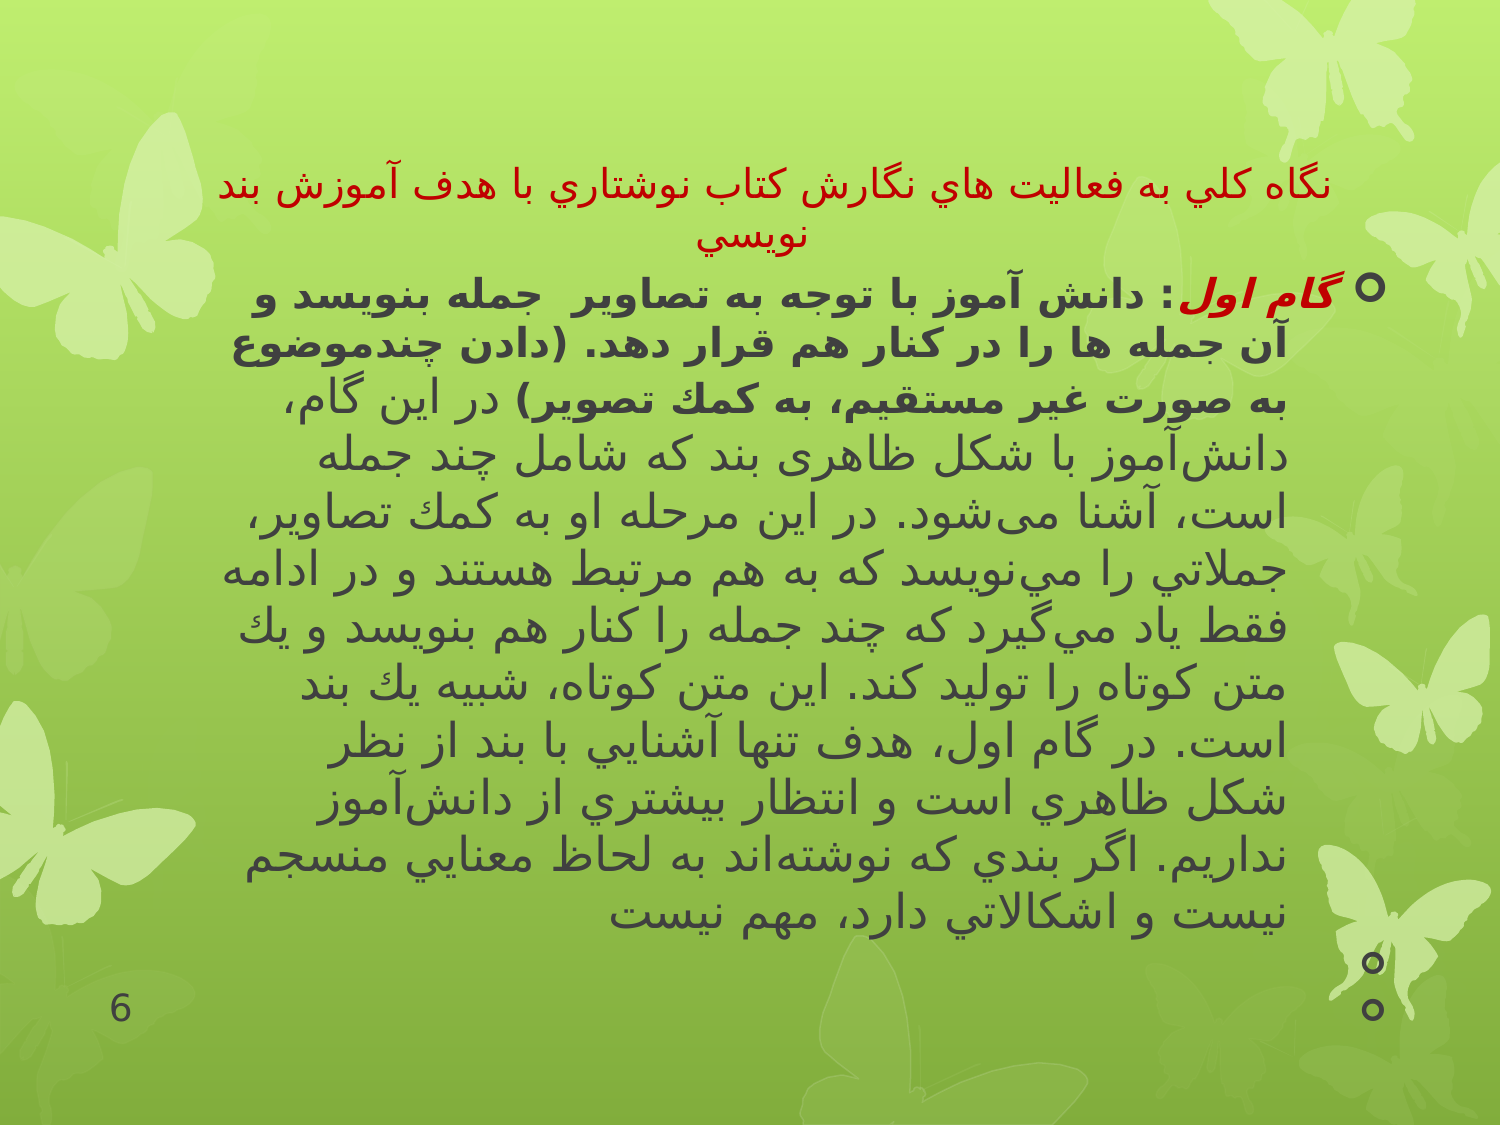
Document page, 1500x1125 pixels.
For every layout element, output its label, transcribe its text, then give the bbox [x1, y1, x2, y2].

text_box [94, 976, 194, 1037]
list نگاه كلي به فعاليت هاي نگارش كتاب نوشتاري با هدف آموزش بند نويسي گام اول: دانش آموز با توجه به تصاوير جمله بنويسد و آن جمله ها را در كنار هم قرار دهد. (دادن چندموضوع به صورت غير مستقيم، به كمك تصوير) در اين گام، دانش‌آموز با شکل ظاهری بند که شامل چند جمله است، آشنا می‌شود. در اين مرحله او به كمك تصاوير، جملاتي را مي‌نويسد كه به هم مرتبط هستند و در ادامه فقط ياد مي‌گيرد كه چند جمله را كنار هم بنويسد و يك متن كوتاه را توليد كند. اين متن كوتاه، شبيه يك بند است. در گام اول، هدف تنها آشنايي با بند از نظر شكل ظاهري است و انتظار بيشتري از دانش‌آموز نداريم. اگر بندي كه نوشته‌اند به لحاظ معنايي منسجم نيست و اشكالاتي دارد، مهم نيست [200, 149, 1397, 974]
